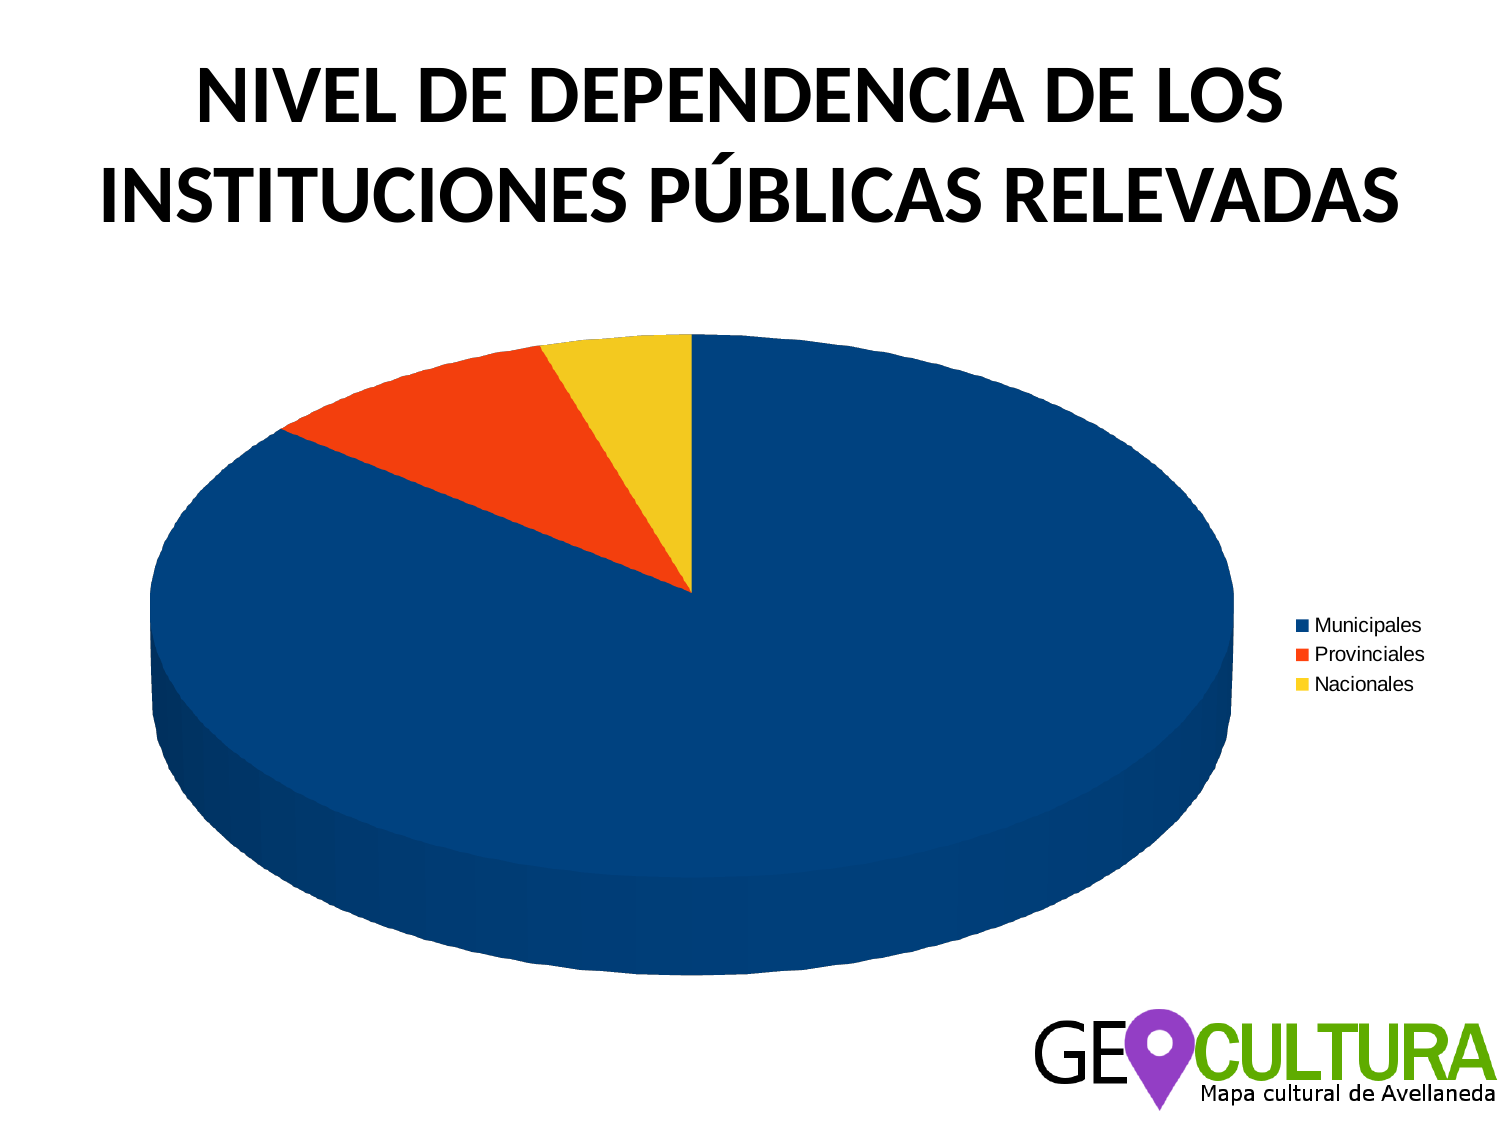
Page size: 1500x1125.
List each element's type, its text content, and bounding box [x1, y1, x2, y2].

text_box NIVEL DE DEPENDENCIA DE LOS INSTITUCIONES PÚBLICAS RELEVADAS [74, 45, 1425, 233]
picture [1033, 985, 1500, 1125]
chart [94, 259, 1445, 1051]
